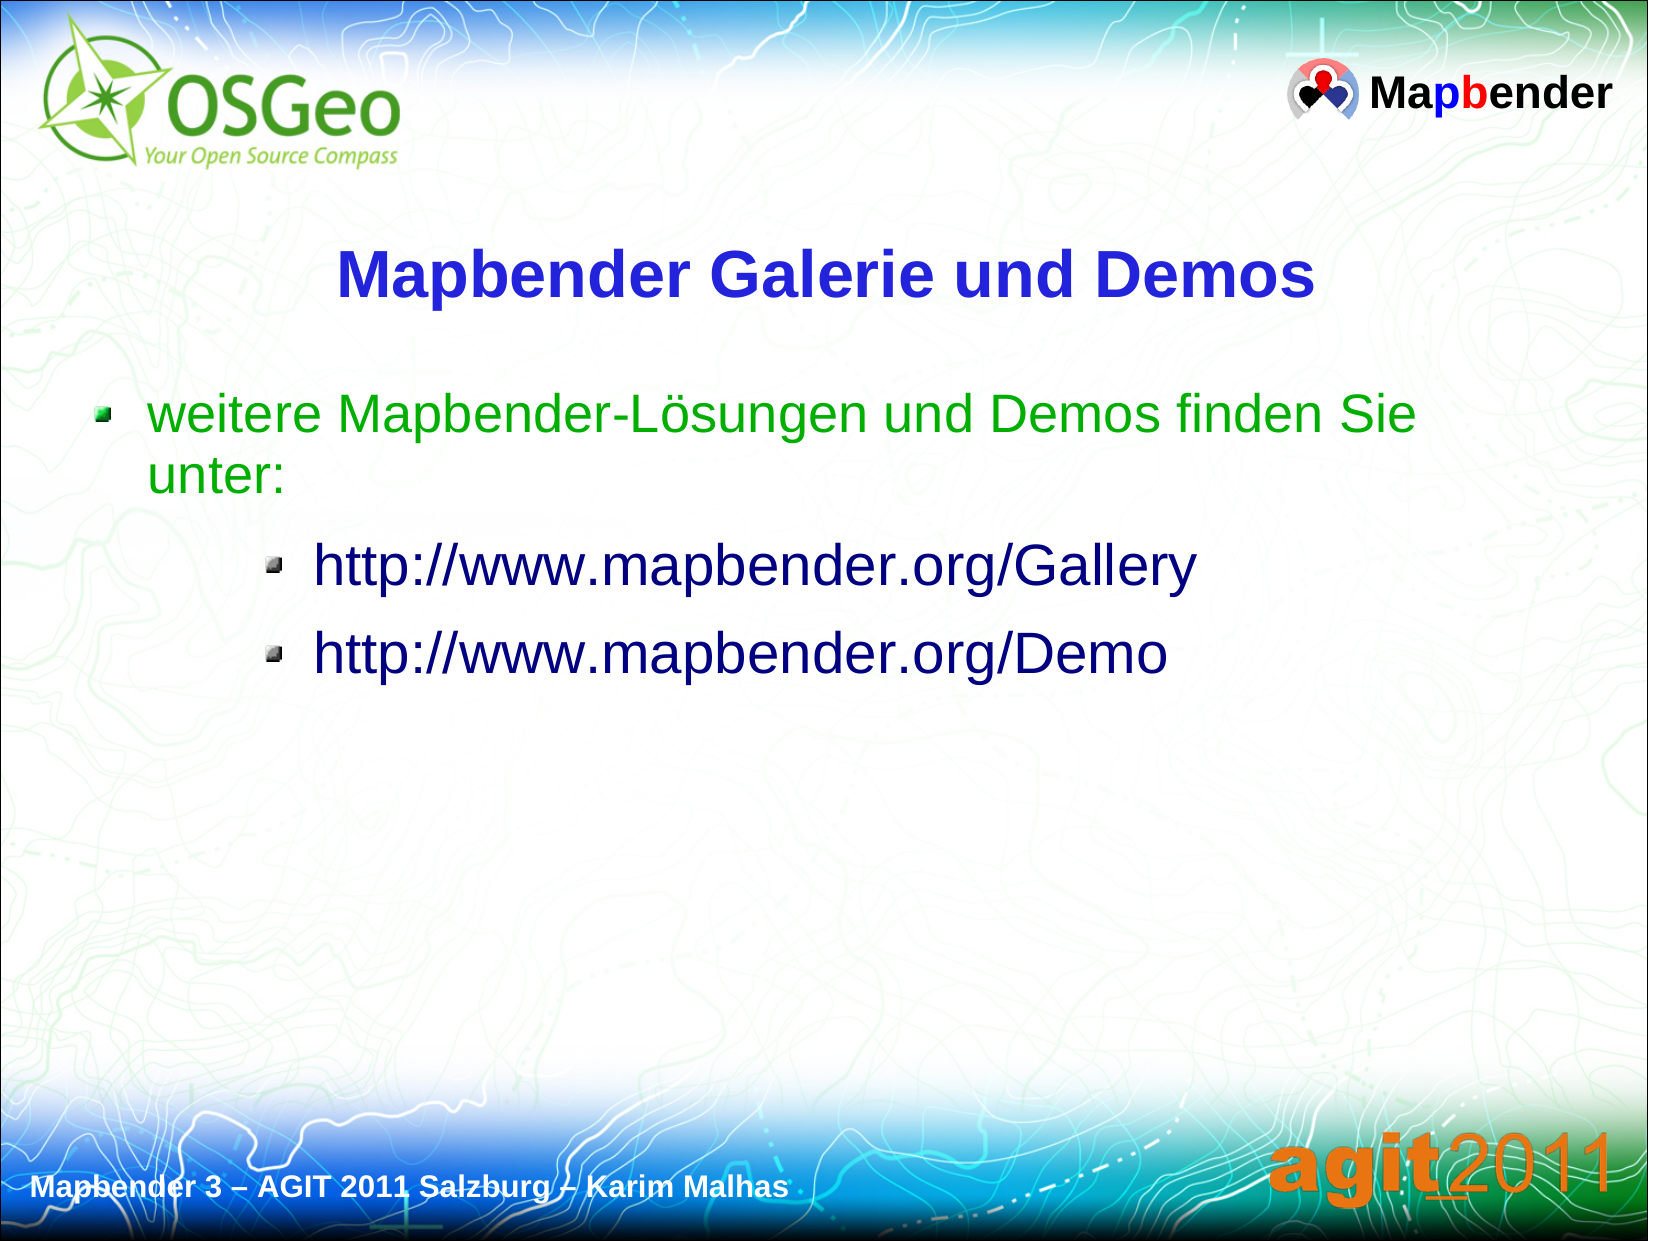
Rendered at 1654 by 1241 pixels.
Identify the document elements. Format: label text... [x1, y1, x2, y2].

picture [1, 1, 1647, 1240]
title Mapbender Galerie und Demos [82, 208, 1571, 342]
list weitere Mapbender-Lösungen und Demos finden Sie unter: http://www.mapbender.org/Gallery http://www.mapbender.org/Demo [76, 383, 1565, 1188]
